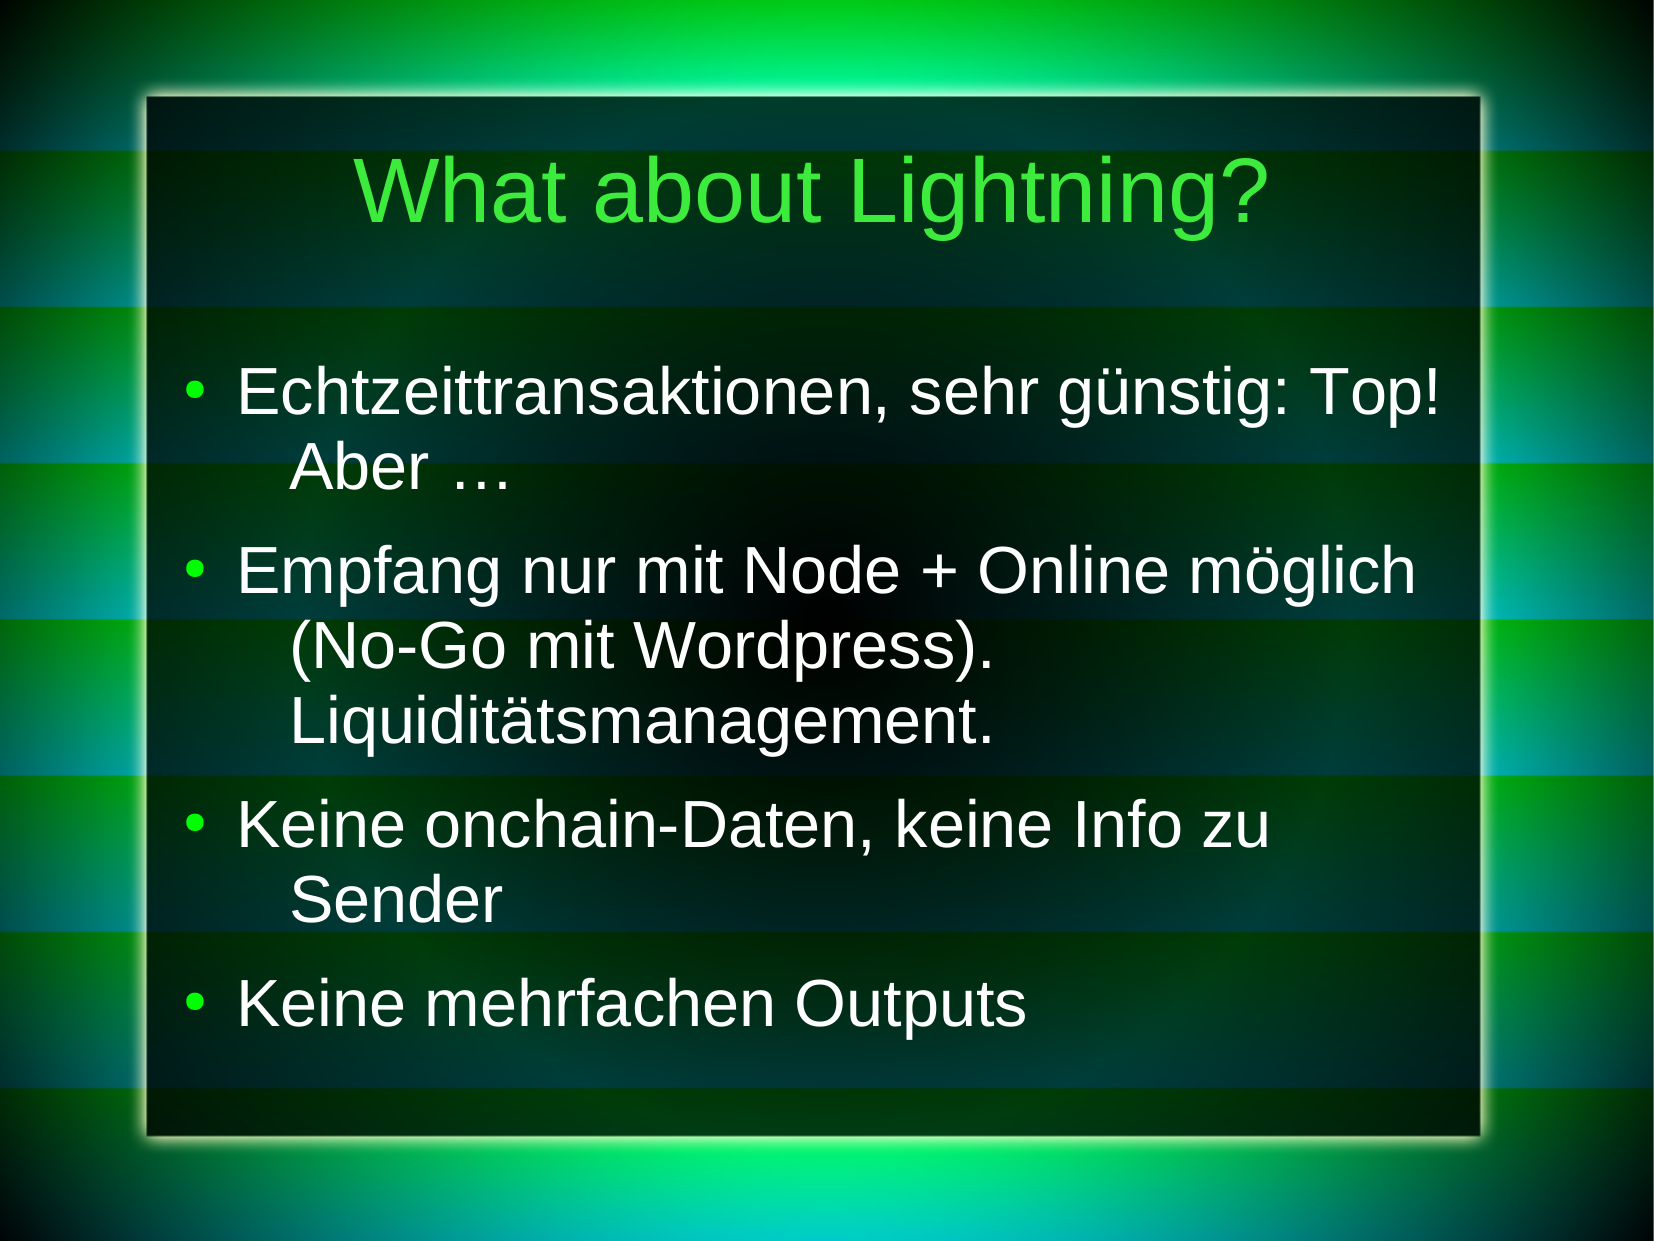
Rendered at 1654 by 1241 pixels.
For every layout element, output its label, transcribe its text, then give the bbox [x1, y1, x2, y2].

list Echtzeittransaktionen, sehr günstig: Top! Aber … Empfang nur mit Node + Online möglich (No-Go mit Wordpress). Liquiditätsmanagement. Keine onchain-Daten, keine Info zu Sender Keine mehrfachen Outputs [147, 354, 1477, 1109]
picture [0, 0, 1654, 1241]
title What about Lightning? [147, 94, 1477, 287]
